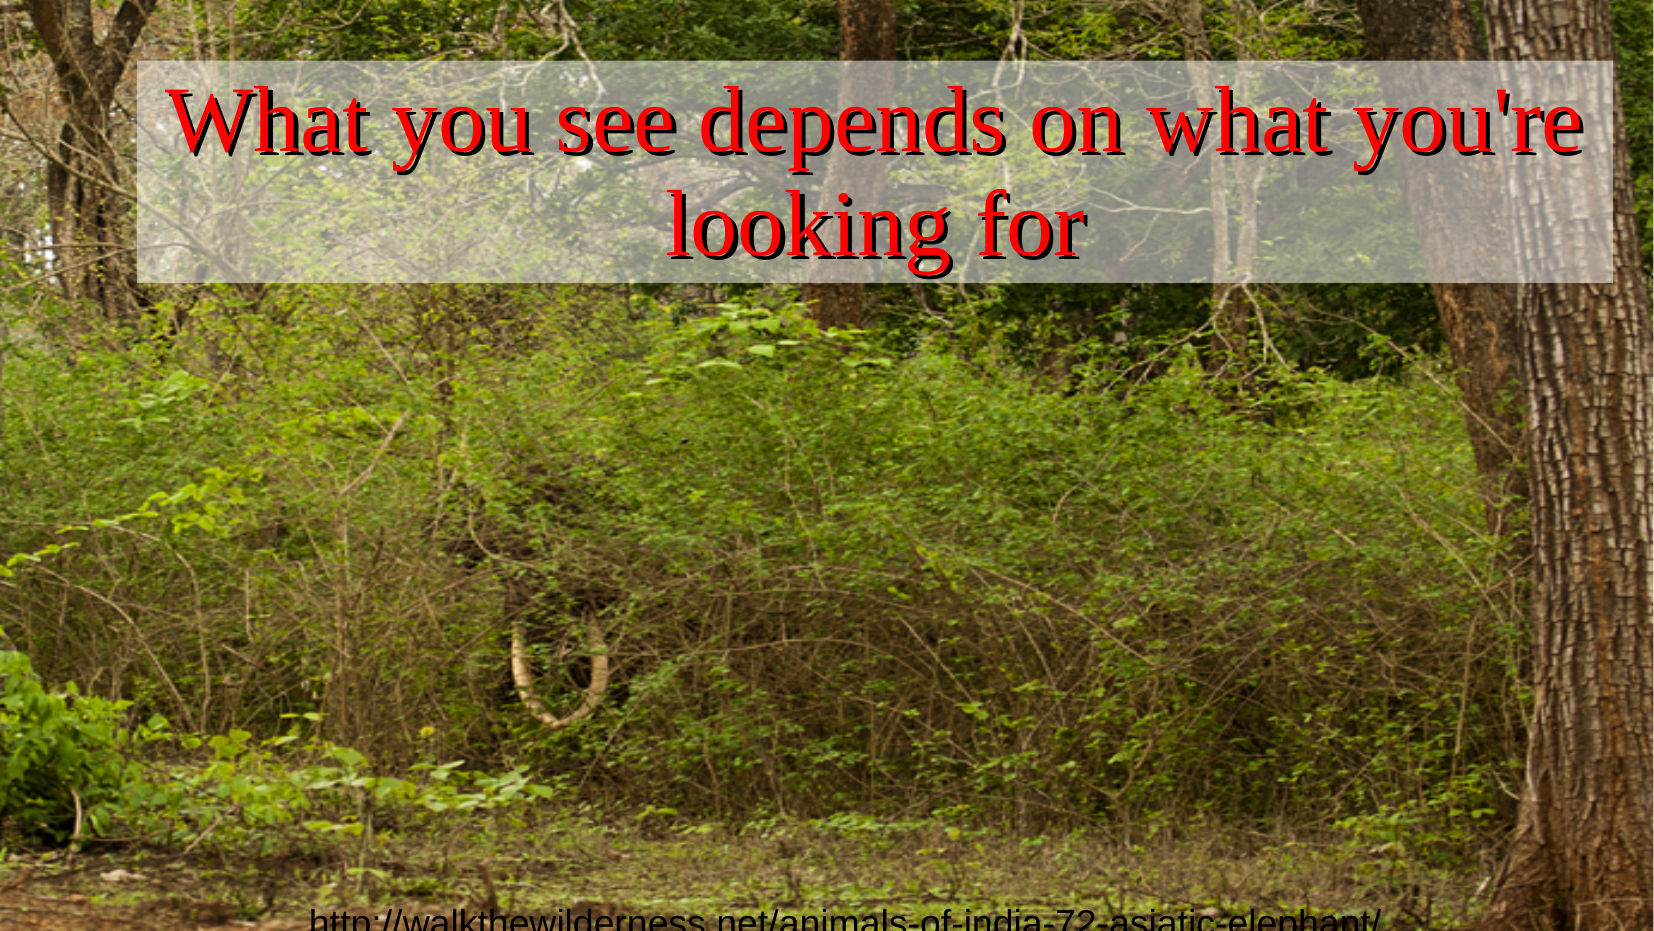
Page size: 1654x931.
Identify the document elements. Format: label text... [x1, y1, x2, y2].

text_box What you see depends on what you're looking for [136, 60, 1613, 283]
picture [0, 0, 1654, 931]
text_box http://walkthewilderness.net/animals-of-india-72-asiatic-elephant/ [294, 894, 1397, 931]
